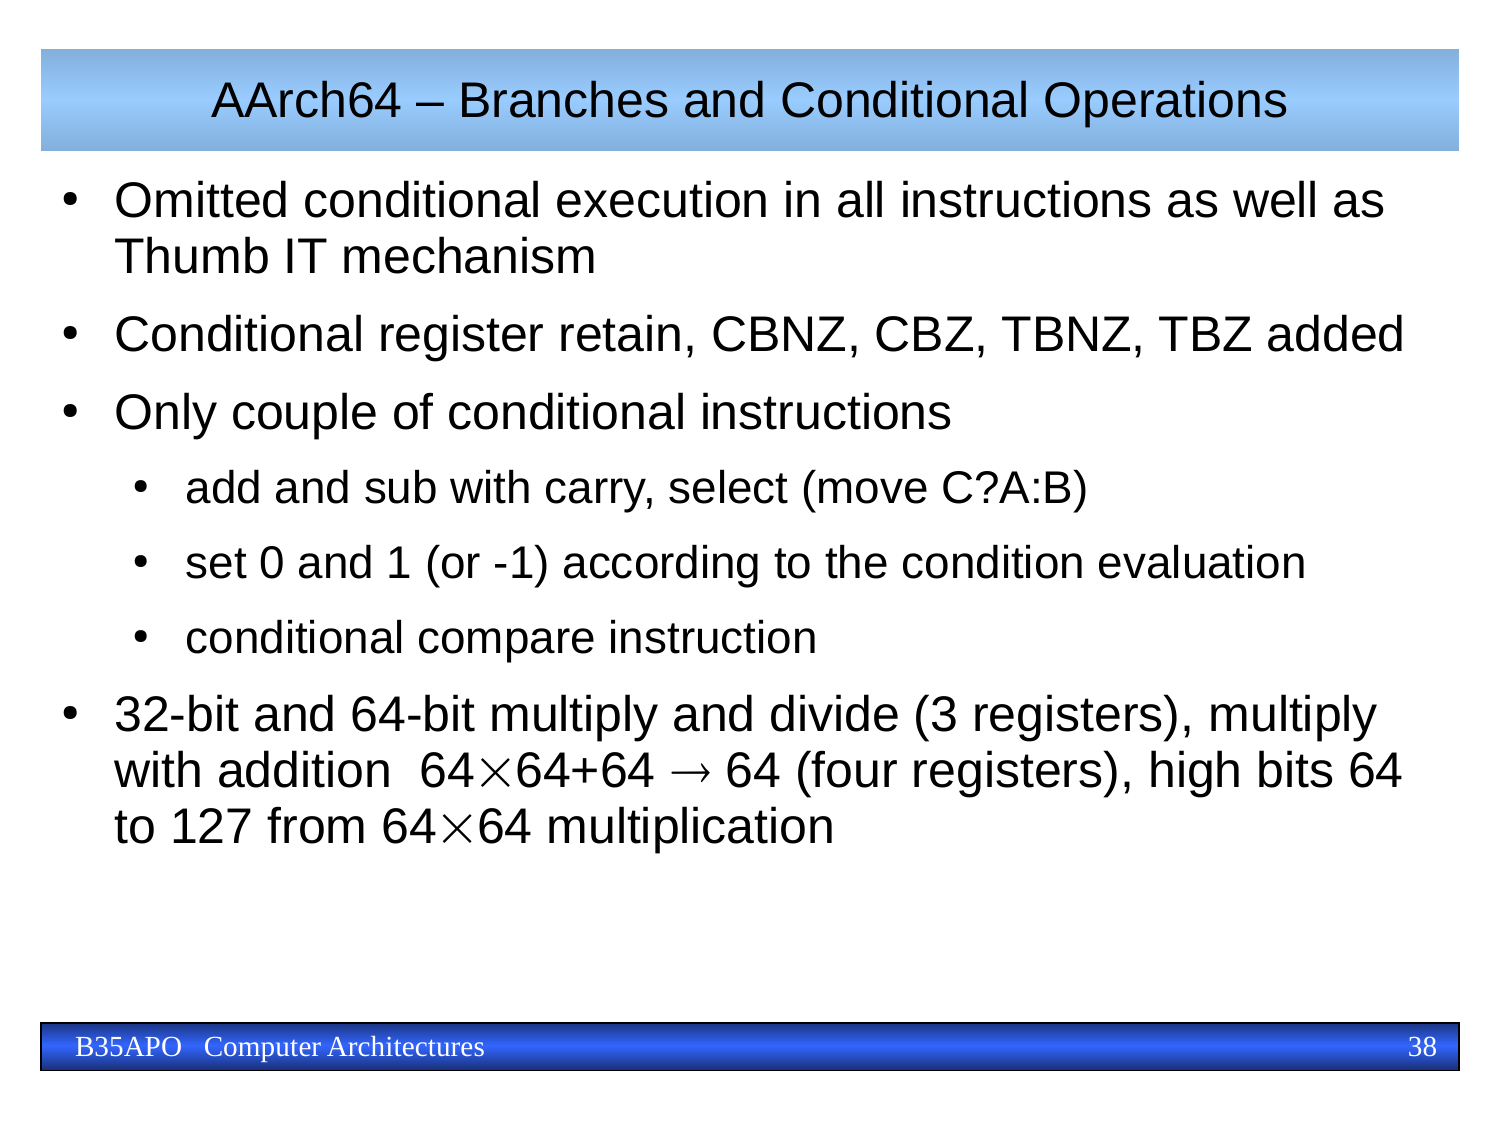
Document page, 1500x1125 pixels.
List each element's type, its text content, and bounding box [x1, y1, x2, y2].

list Omitted conditional execution in all instructions as well as Thumb IT mechanism Conditional register retain, CBNZ, CBZ, TBNZ, TBZ added Only couple of conditional instructions add and sub with carry, select (move C?A:B) set 0 and 1 (or -1) according to the condition evaluation conditional compare instruction 32-bit and 64-bit multiply and divide (3 registers), multiply with addition 64×64+64  64 (four registers), high bits 64 to 127 from 64×64 multiplication [43, 172, 1457, 1013]
title AArch64 – Branches and Conditional Operations [41, 49, 1459, 151]
